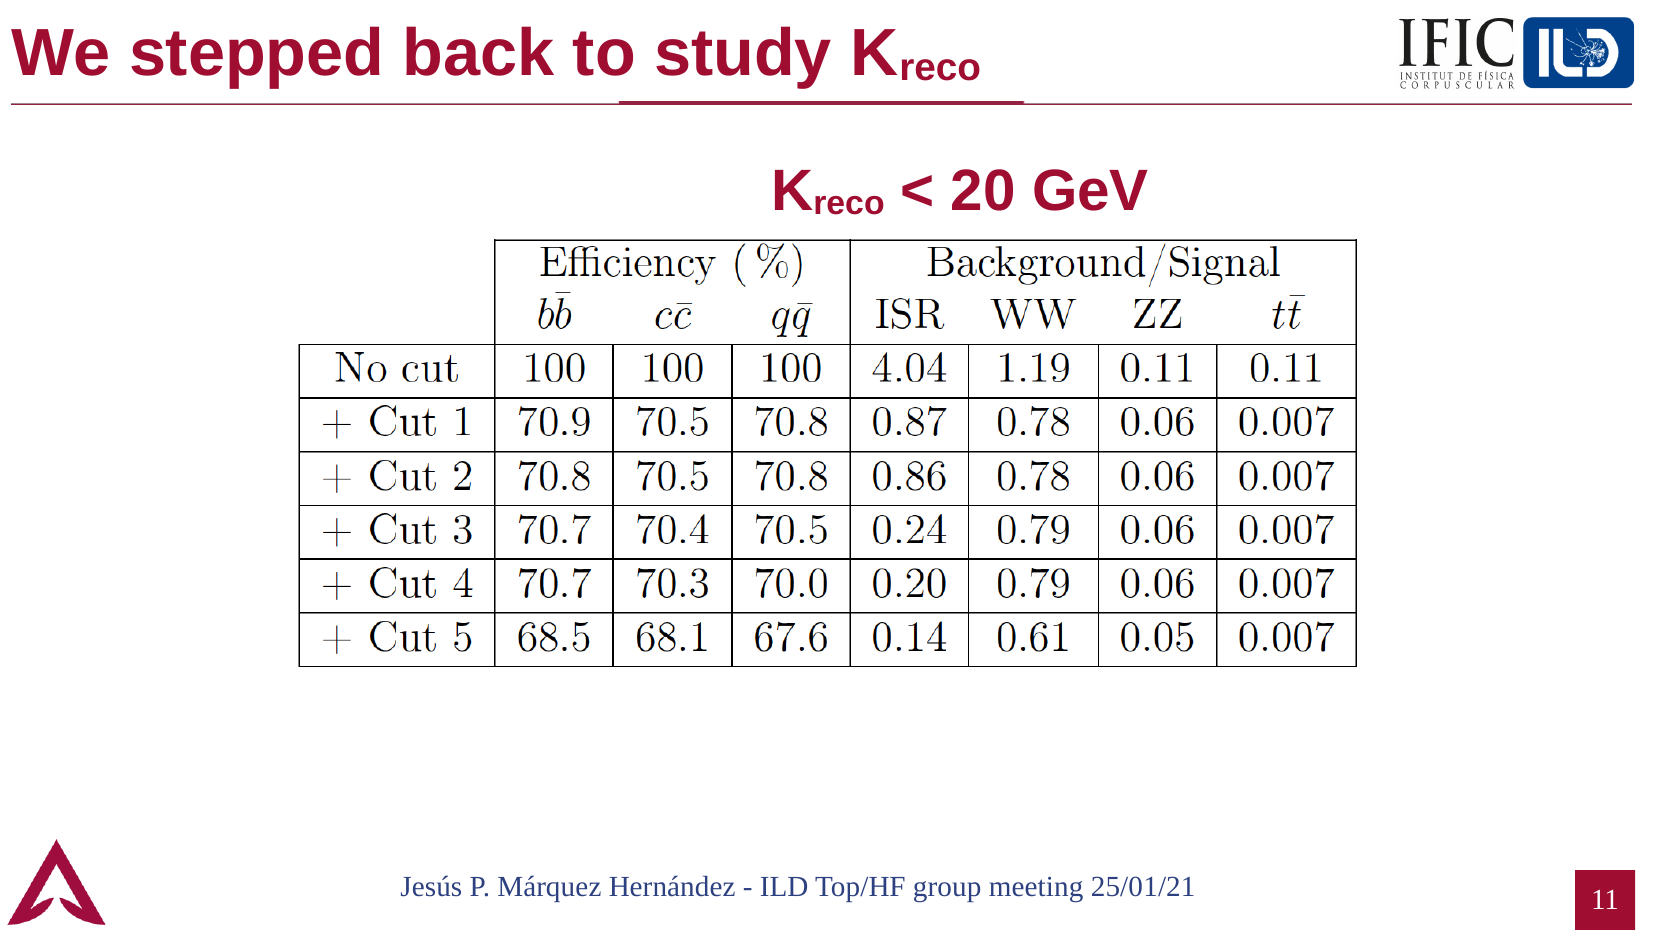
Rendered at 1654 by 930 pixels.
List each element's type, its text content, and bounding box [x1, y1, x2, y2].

picture [295, 236, 1359, 670]
title We stepped back to study Kreco [11, 14, 1500, 102]
picture [1522, 14, 1635, 90]
picture [1500, 16, 1517, 92]
text_box Kreco < 20 GeV [690, 150, 1231, 230]
picture [7, 839, 106, 925]
picture [11, 101, 1632, 105]
